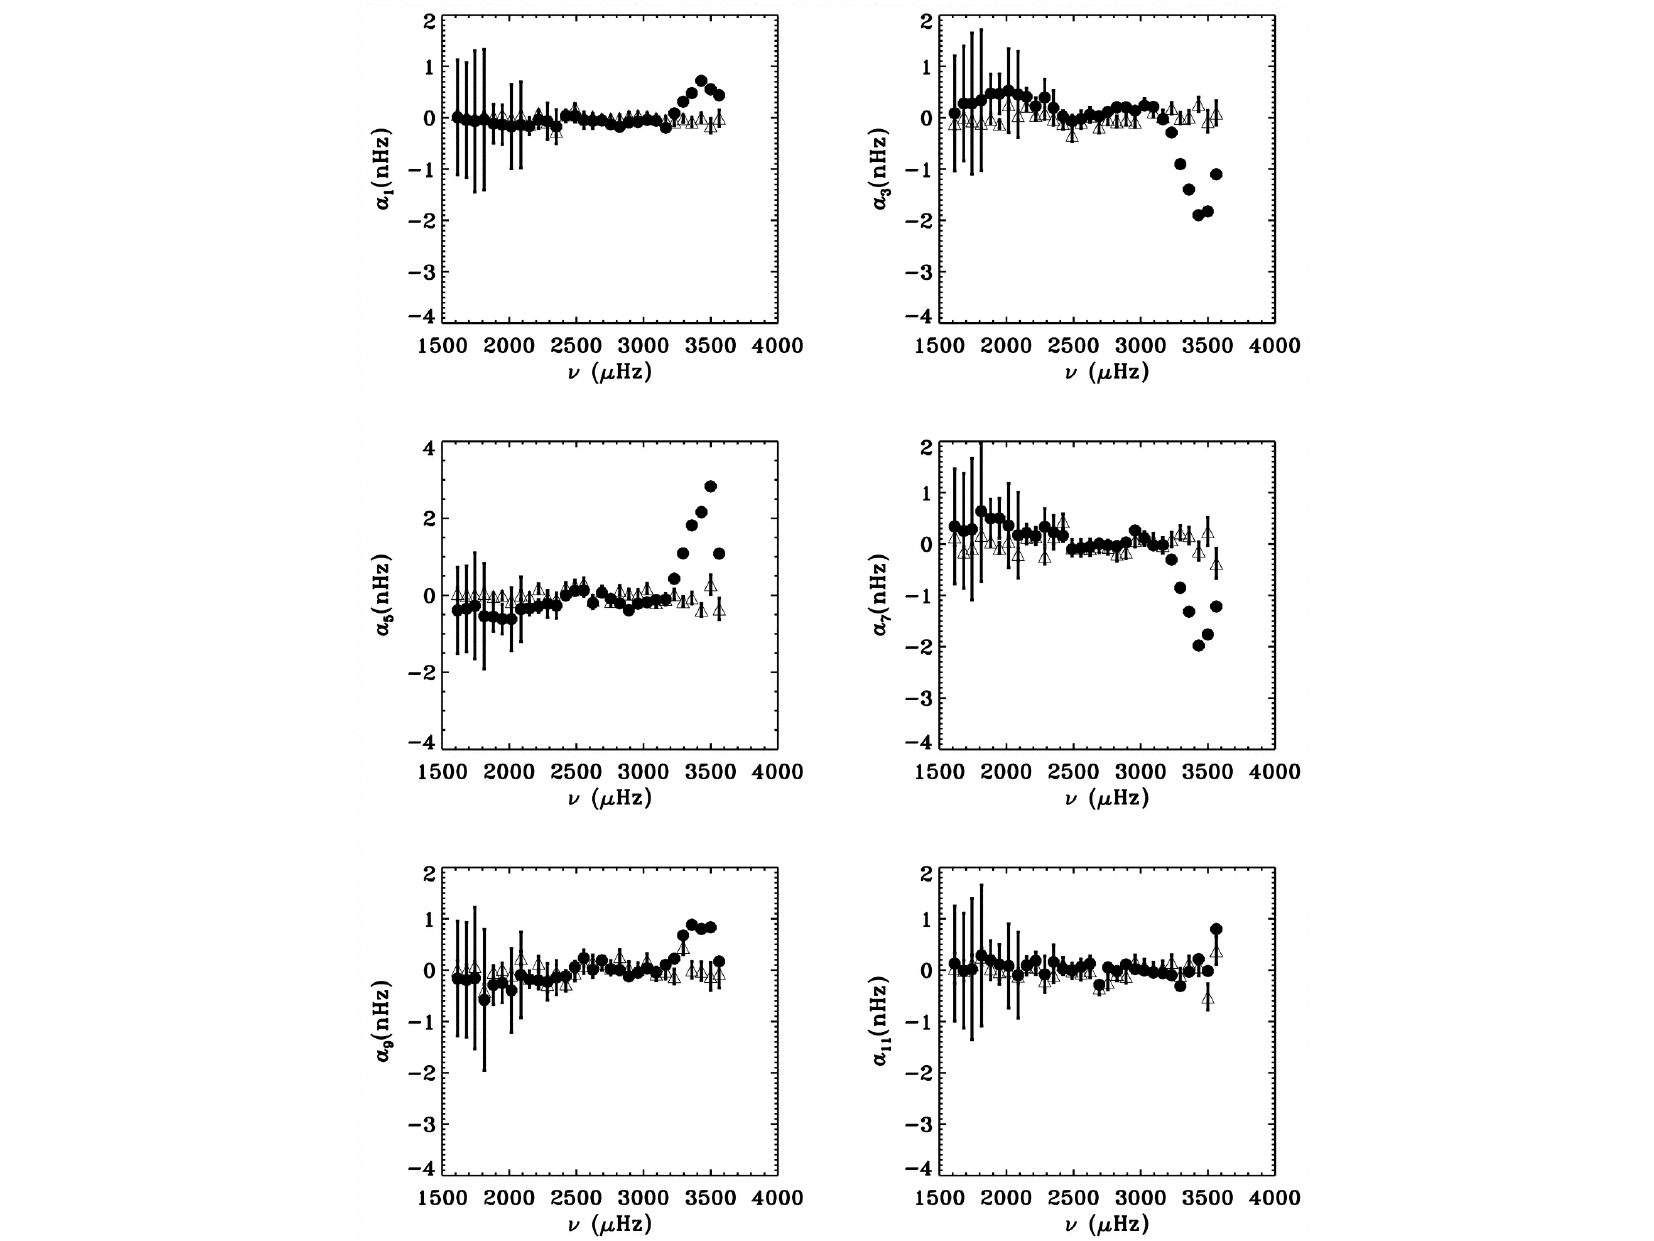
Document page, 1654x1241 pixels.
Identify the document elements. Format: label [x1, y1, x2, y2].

picture [359, 3, 1308, 1241]
